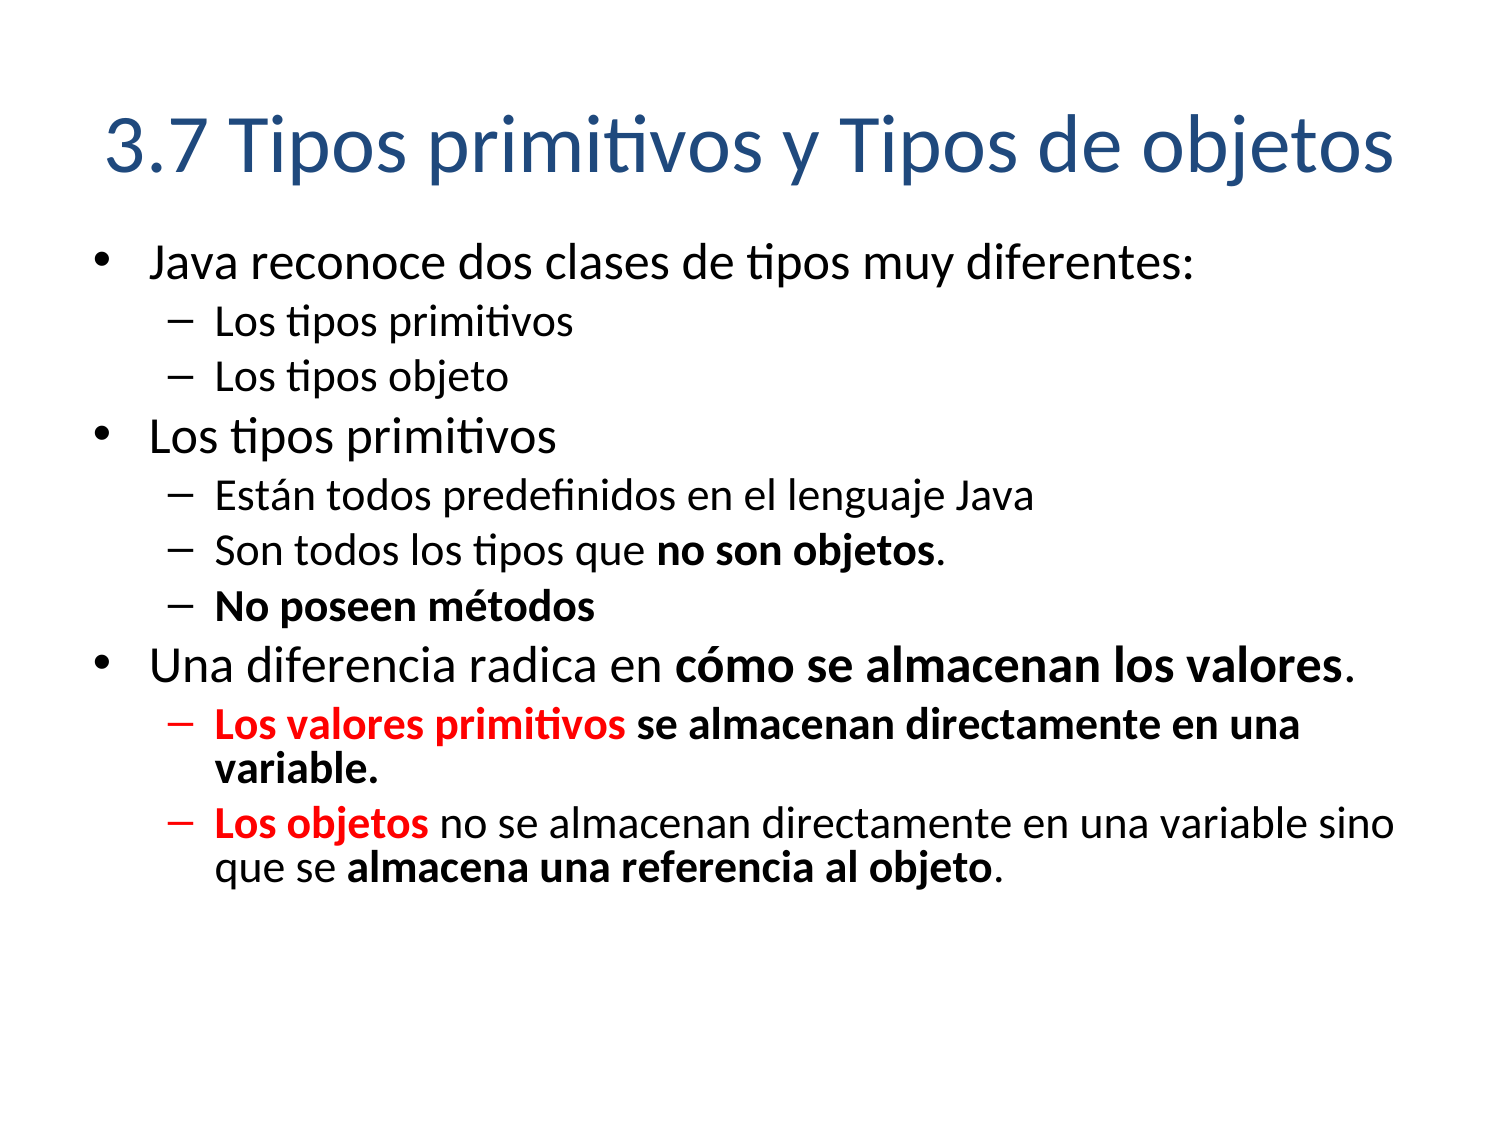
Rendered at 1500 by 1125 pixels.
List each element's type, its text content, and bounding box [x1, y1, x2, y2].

title 3.7 Tipos primitivos y Tipos de objetos [75, 45, 1426, 233]
list Java reconoce dos clases de tipos muy diferentes: Los tipos primitivos Los tipos objeto Los tipos primitivos Están todos predefinidos en el lenguaje Java Son todos los tipos que no son objetos. No poseen métodos Una diferencia radica en cómo se almacenan los valores. Los valores primitivos se almacenan directamente en una variable. Los objetos no se almacenan directamente en una variable sino que se almacena una referencia al objeto. [77, 232, 1425, 1012]
